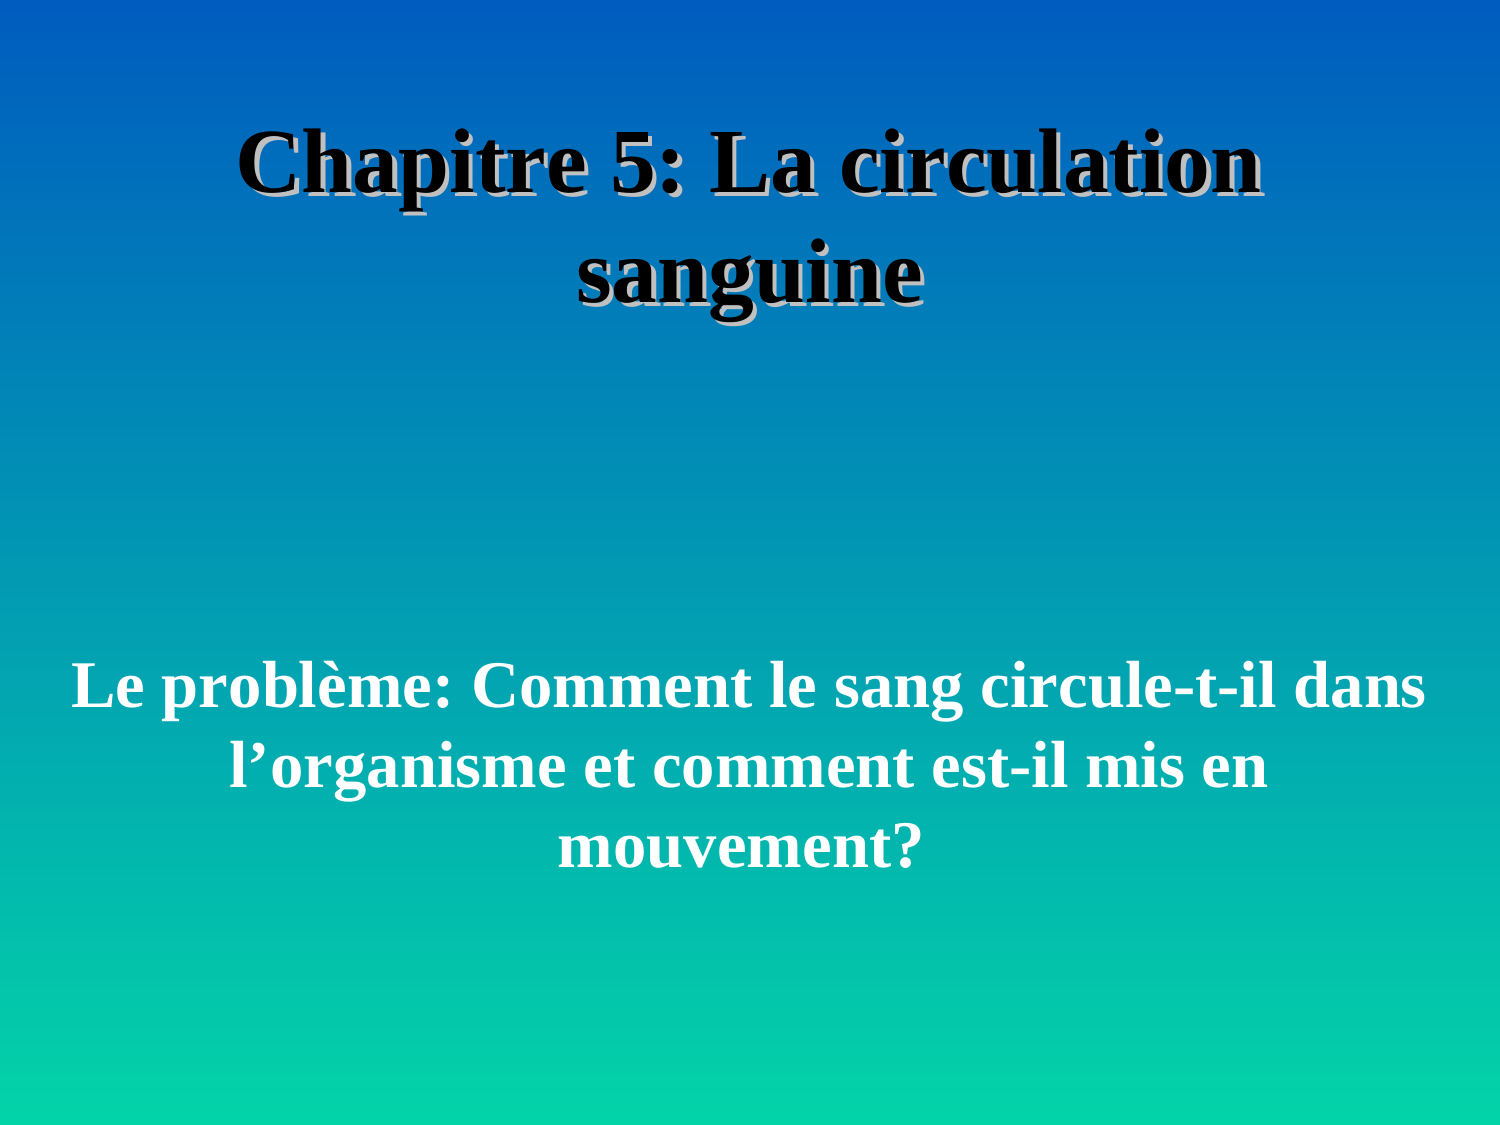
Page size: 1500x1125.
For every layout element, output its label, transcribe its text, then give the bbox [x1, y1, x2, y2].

text_box Le problème: Comment le sang circule-t-il dans l’organisme et comment est-il mis en mouvement? [35, 632, 1465, 889]
text_box Chapitre 5: La circulation sanguine [112, 90, 1388, 332]
